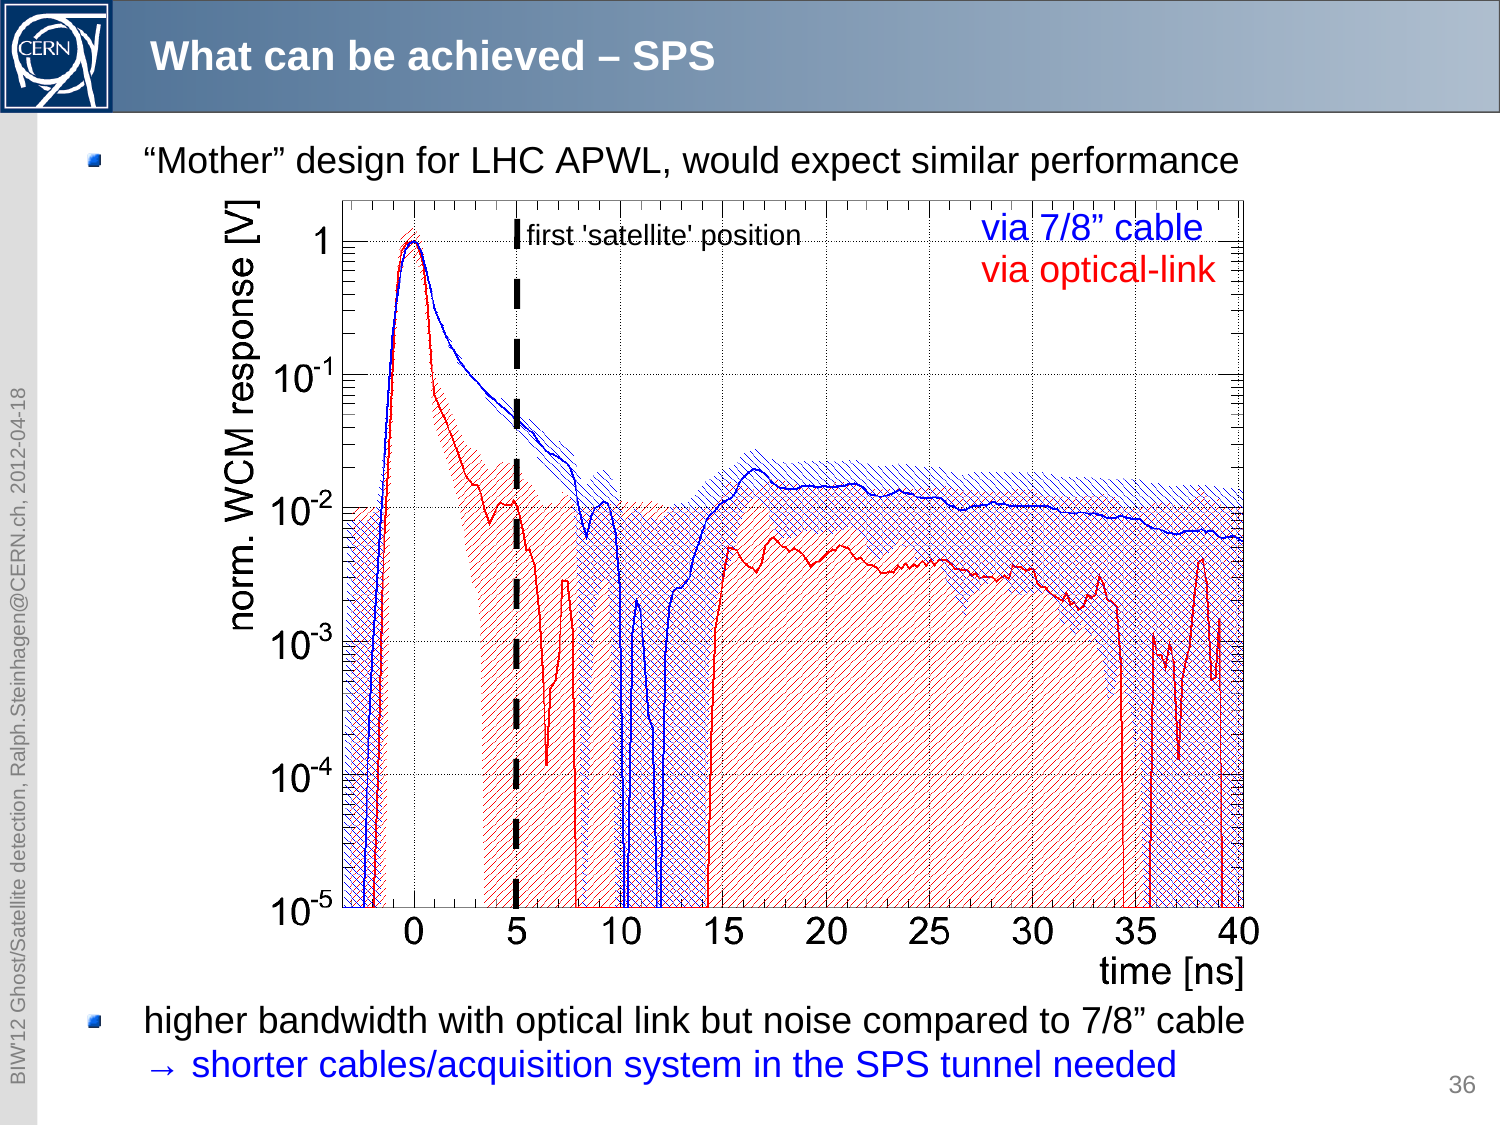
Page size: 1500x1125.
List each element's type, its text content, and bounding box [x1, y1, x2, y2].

title What can be achieved – SPS [150, 0, 1201, 113]
text_box via 7/8” cable via optical-link [966, 199, 1247, 304]
list “Mother” design for LHC APWL, would expect similar performance higher bandwidth with optical link but noise compared to 7/8” cable → shorter cables/acquisition system in the SPS tunnel needed [87, 137, 1438, 1086]
picture [0, 0, 113, 113]
text_box first 'satellite' position [511, 211, 835, 262]
